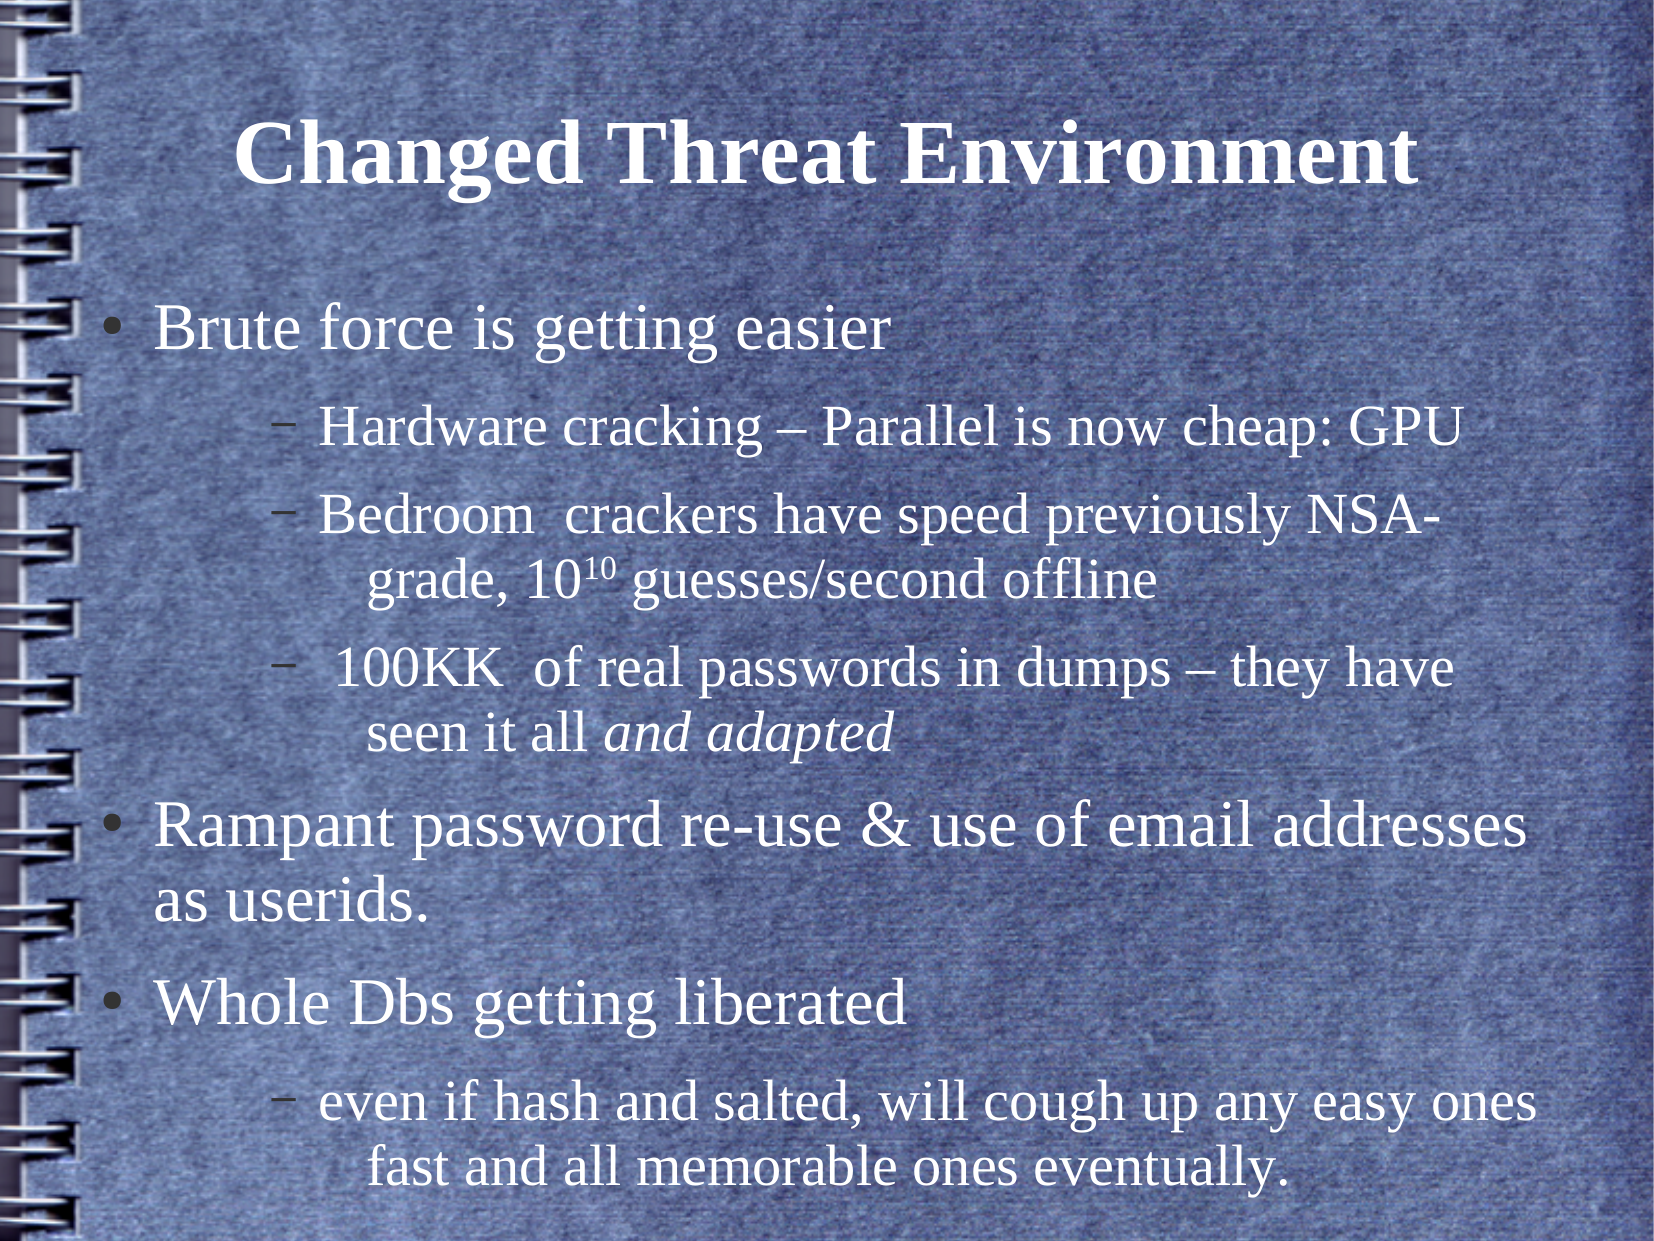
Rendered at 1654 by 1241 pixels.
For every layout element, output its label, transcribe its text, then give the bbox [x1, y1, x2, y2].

list Brute force is getting easier Hardware cracking – Parallel is now cheap: GPU Bedroom crackers have speed previously NSA-grade, 1010 guesses/second offline 100KK of real passwords in dumps – they have seen it all and adapted Rampant password re-use & use of email addresses as userids. Whole Dbs getting liberated even if hash and salted, will cough up any easy ones fast and all memorable ones eventually. [82, 290, 1571, 1216]
title Changed Threat Environment [82, 56, 1571, 250]
picture [0, 0, 1654, 1241]
